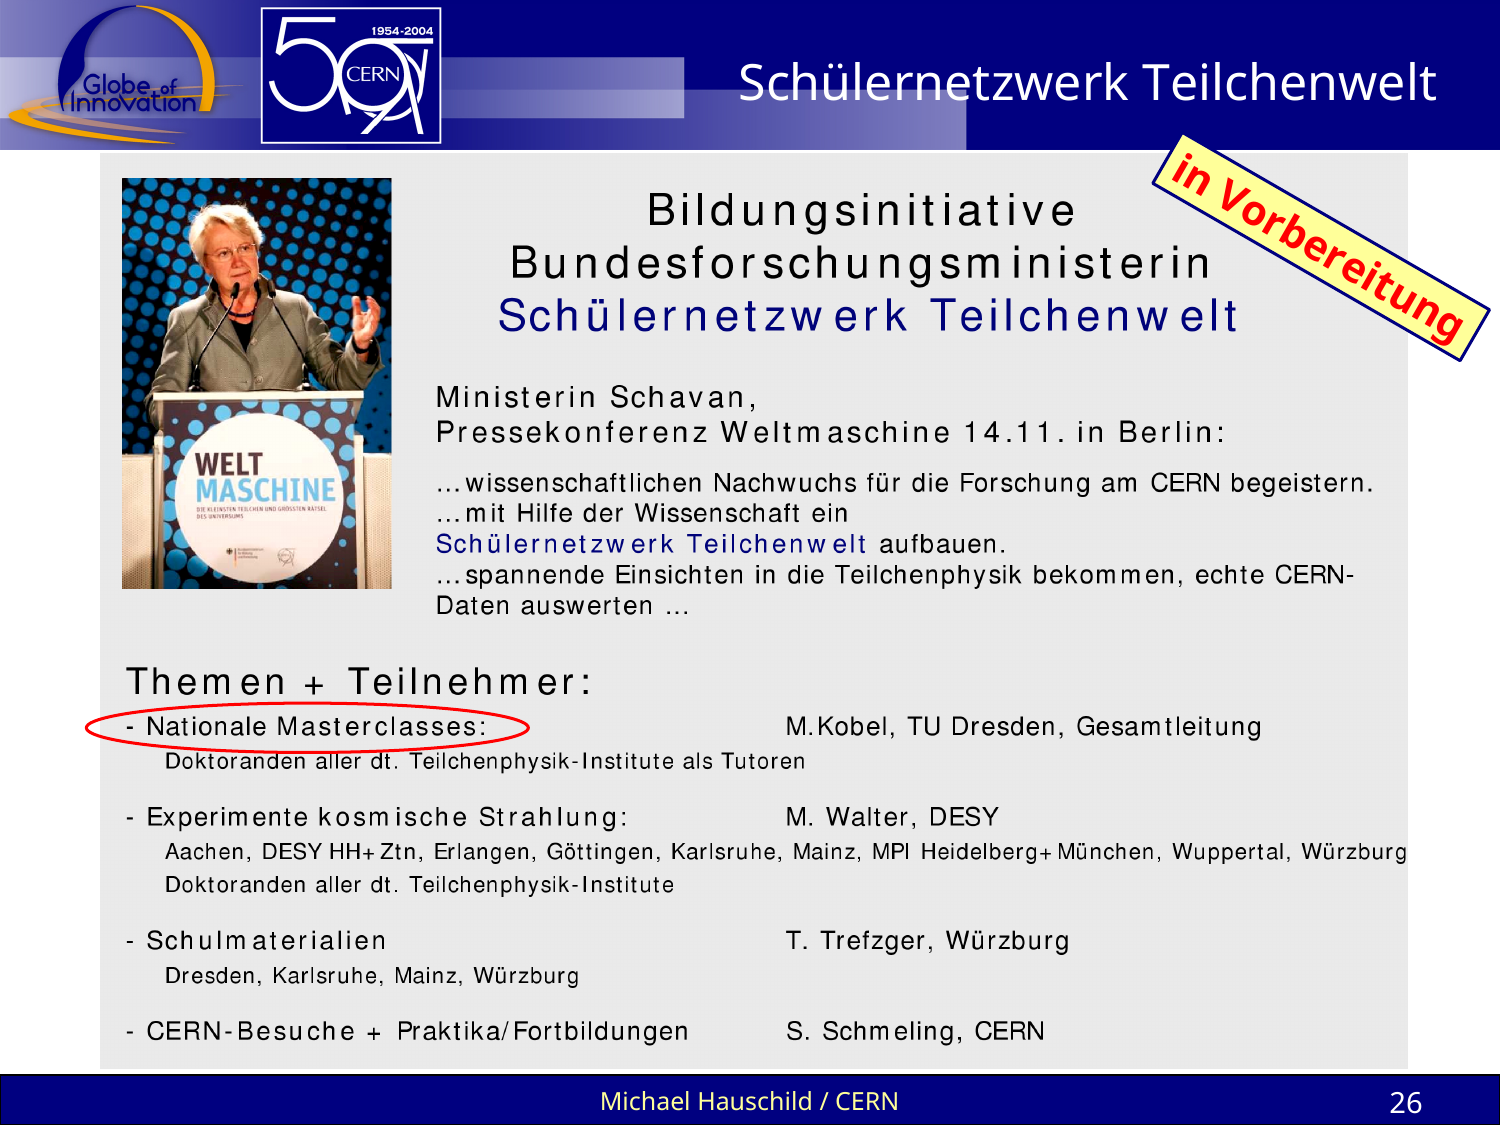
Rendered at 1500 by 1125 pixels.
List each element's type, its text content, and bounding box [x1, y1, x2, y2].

title Schülernetzwerk Teilchenwelt [450, 37, 1438, 126]
picture [100, 705, 526, 750]
picture [100, 153, 1408, 1069]
picture [0, 0, 1500, 150]
picture [1223, 153, 1408, 260]
text_box in Vorbereitung [1155, 132, 1472, 347]
